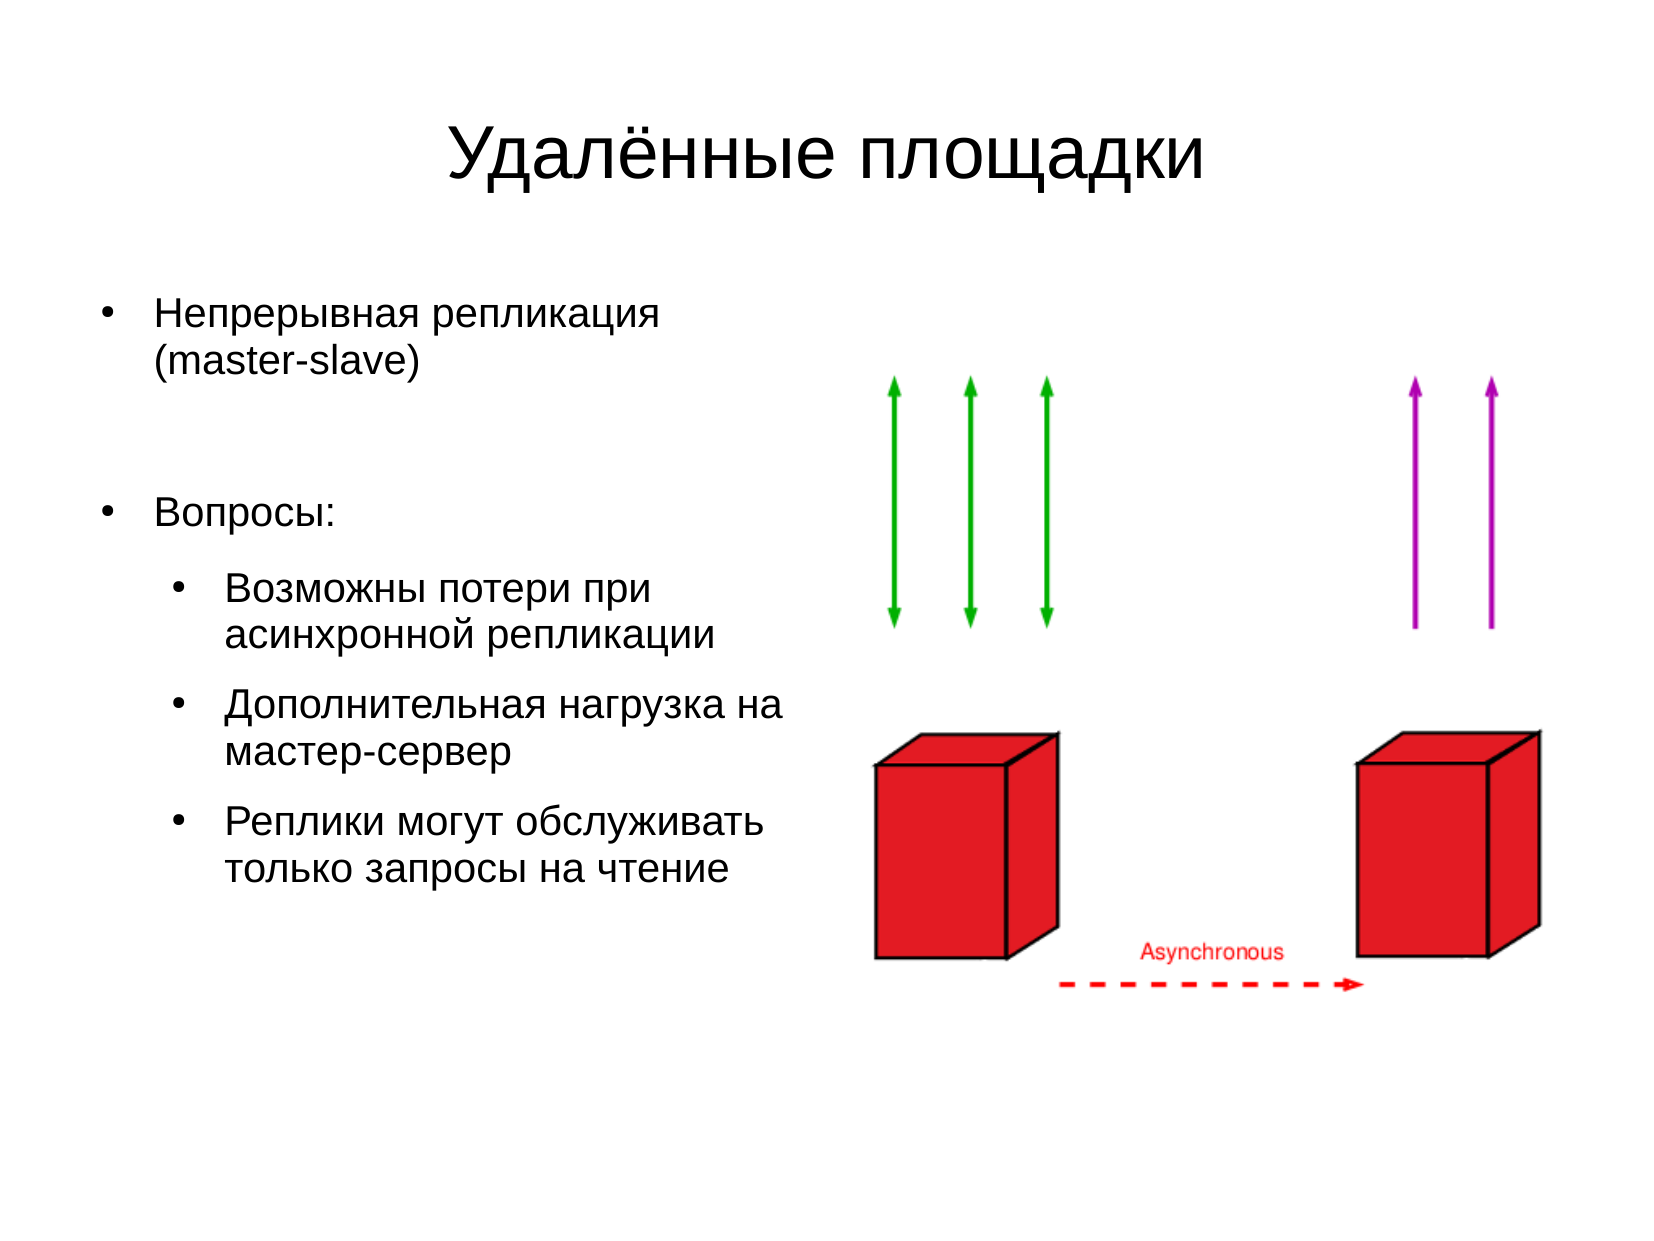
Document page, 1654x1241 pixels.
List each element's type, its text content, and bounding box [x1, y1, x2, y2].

list Непрерывная репликация (master-slave) Вопросы: Возможны потери при асинхронной репликации Дополнительная нагрузка на мастер-сервер Реплики могут обслуживать только запросы на чтение [82, 290, 829, 1109]
picture [829, 271, 1583, 1146]
title Удалённые площадки [82, 49, 1571, 257]
